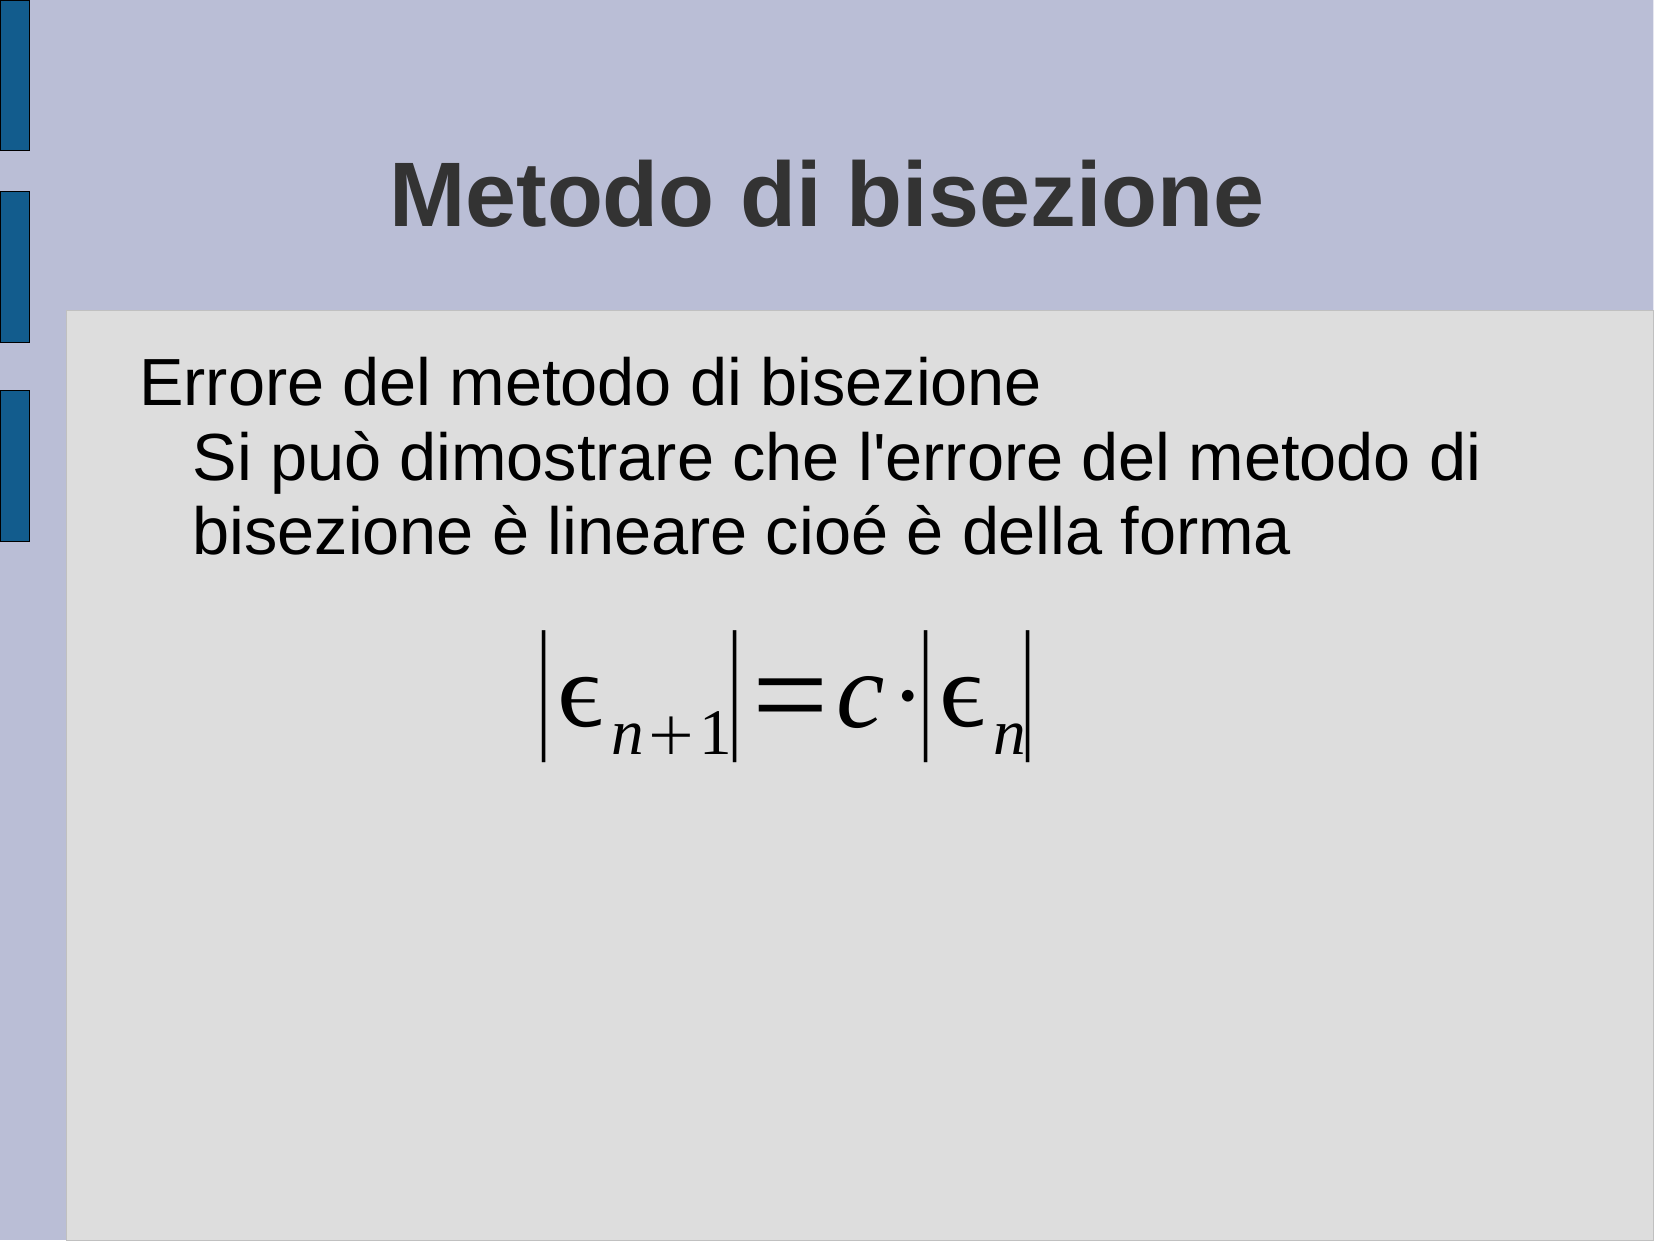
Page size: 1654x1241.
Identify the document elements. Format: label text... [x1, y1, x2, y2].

chart [501, 625, 1083, 768]
title Metodo di bisezione [121, 98, 1534, 291]
list Errore del metodo di bisezione Si può dimostrare che l'errore del metodo di bisezione è lineare cioé è della forma [121, 344, 1534, 1112]
